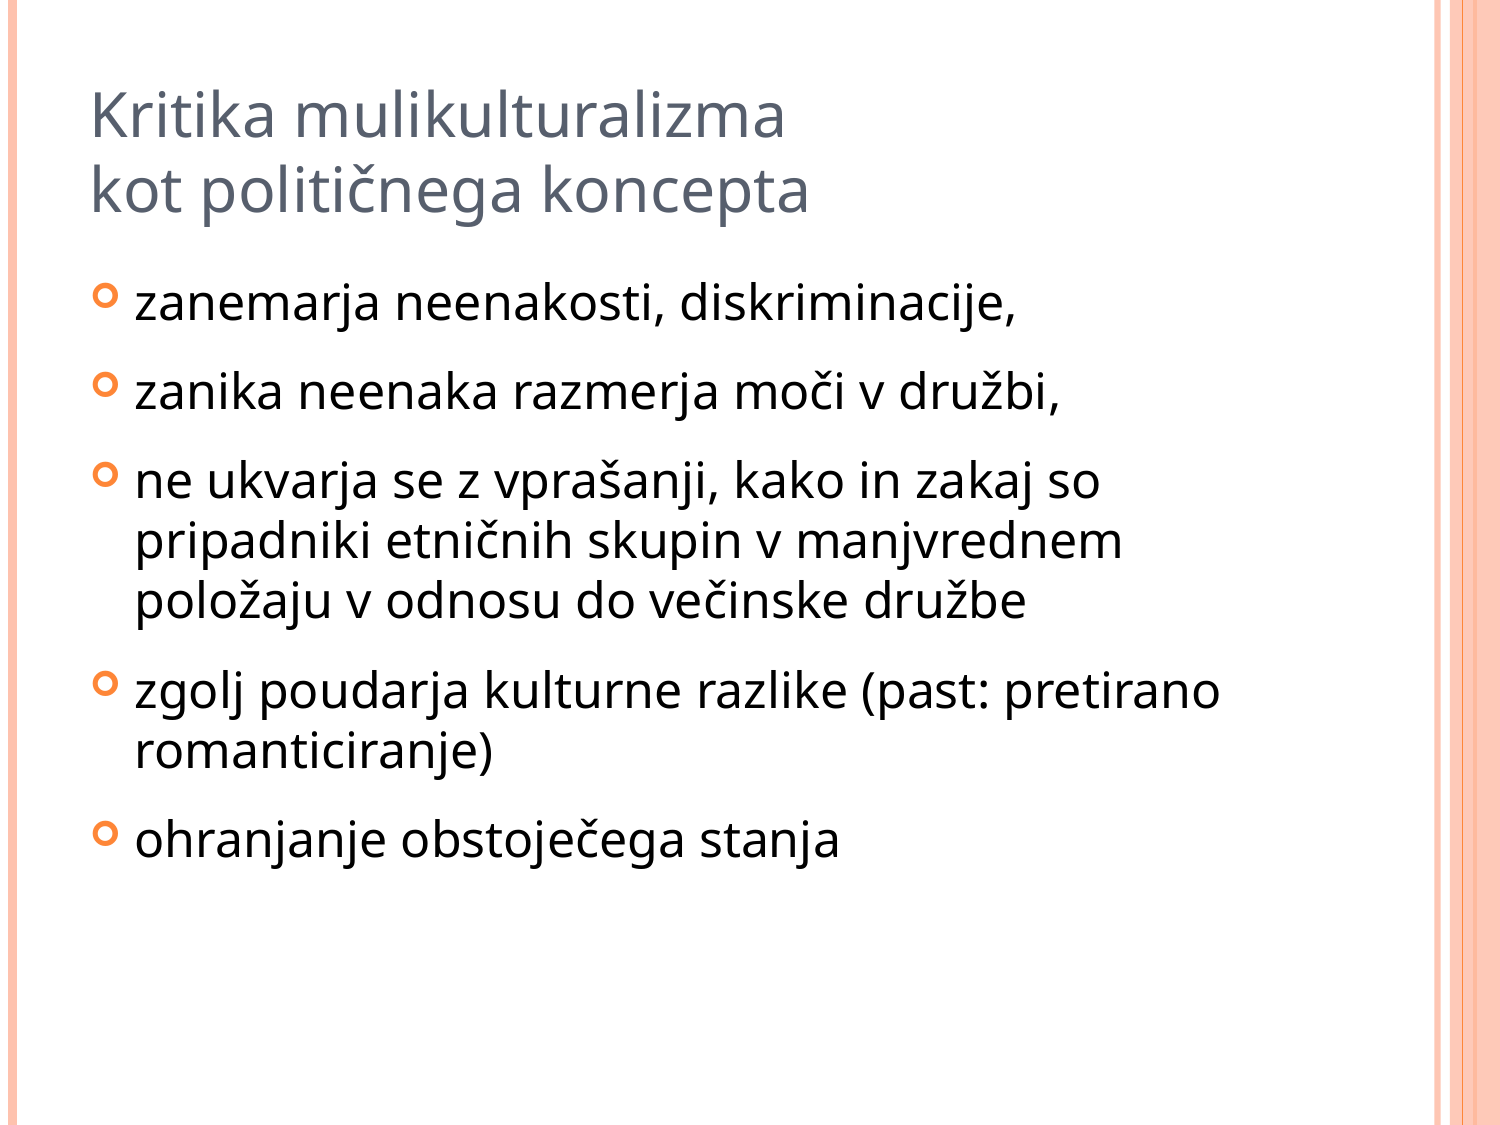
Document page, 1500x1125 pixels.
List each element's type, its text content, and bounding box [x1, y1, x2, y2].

title Kritika mulikulturalizma kot političnega koncepta [75, 45, 1300, 233]
list zanemarja neenakosti, diskriminacije, zanika neenaka razmerja moči v družbi, ne ukvarja se z vprašanji, kako in zakaj so pripadniki etničnih skupin v manjvrednem položaju v odnosu do večinske družbe zgolj poudarja kulturne razlike (past: pretirano romanticiranje) ohranjanje obstoječega stanja [75, 262, 1300, 1062]
